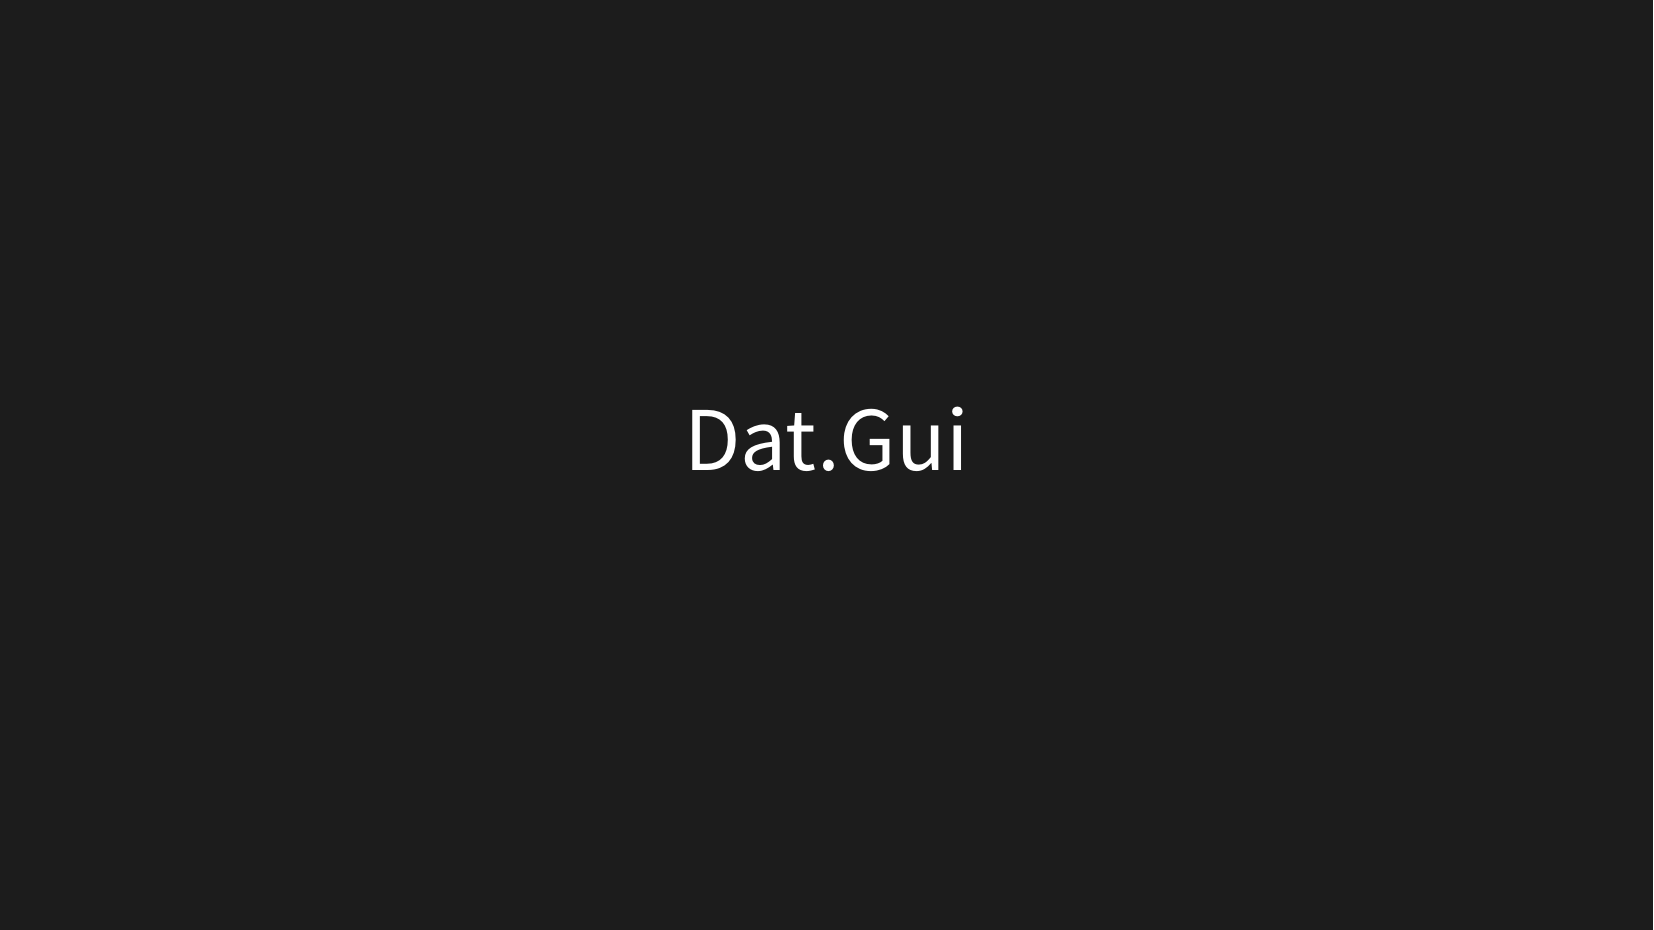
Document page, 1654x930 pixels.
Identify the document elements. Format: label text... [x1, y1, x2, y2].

title Dat.Gui [0, 371, 1653, 506]
